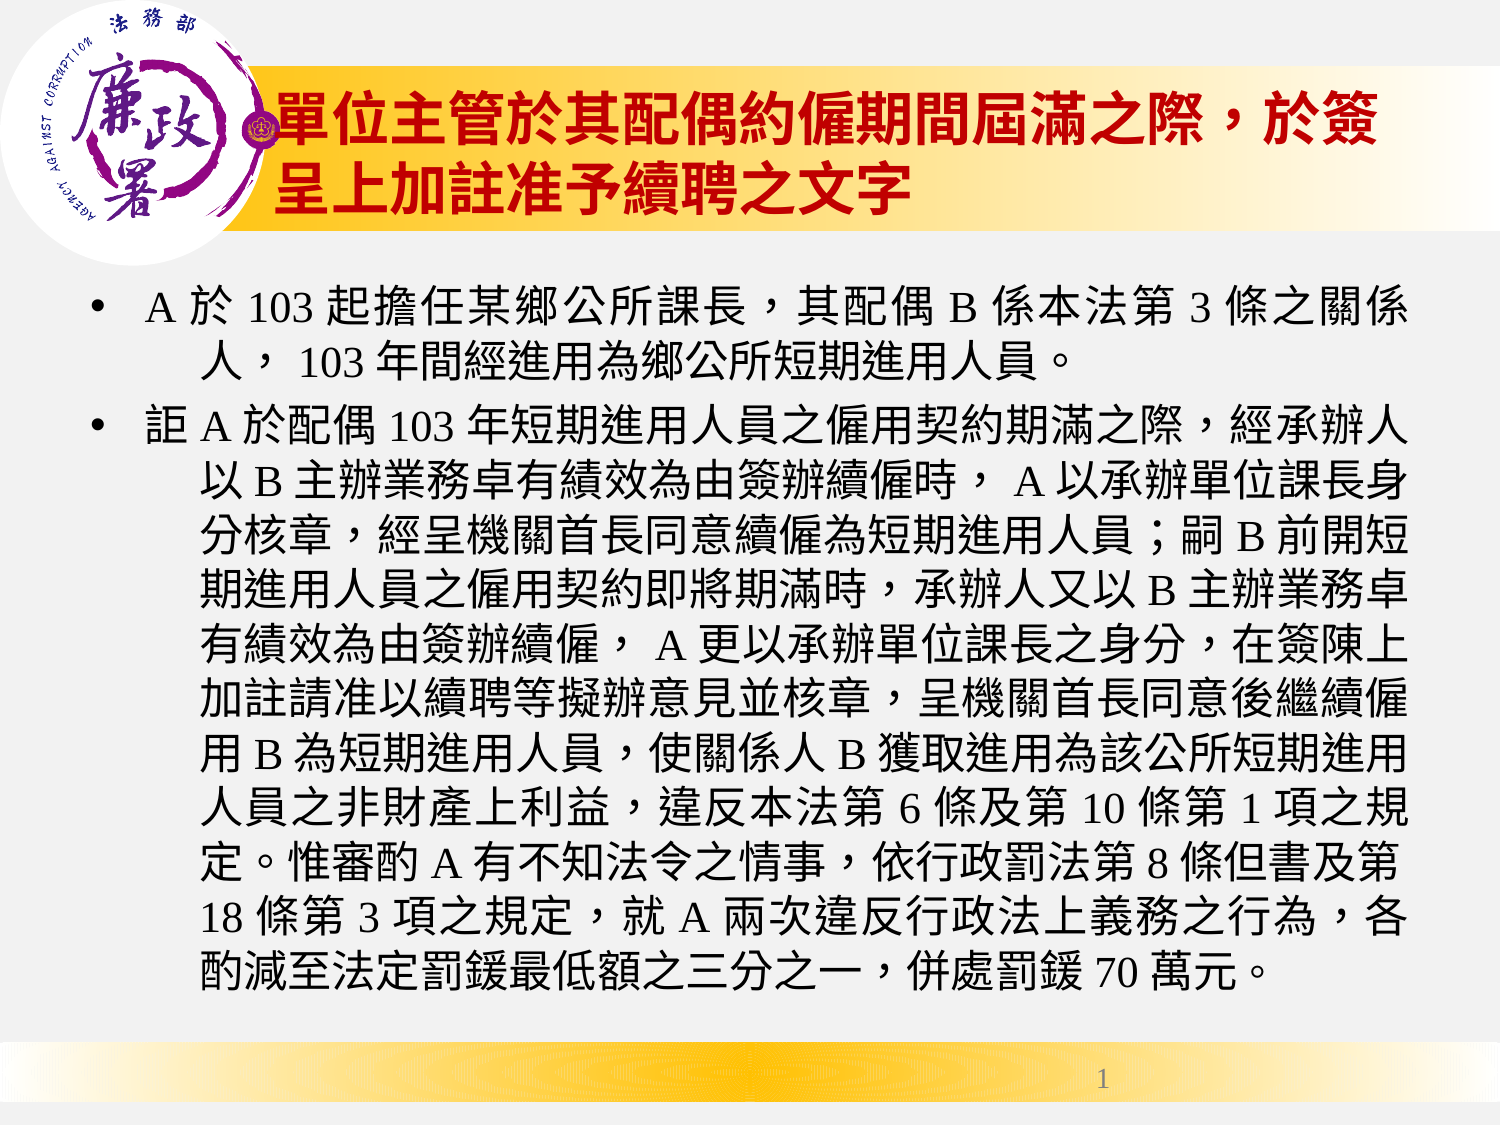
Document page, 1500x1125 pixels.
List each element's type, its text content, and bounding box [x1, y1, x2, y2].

list A於103起擔任某鄉公所課長，其配偶B係本法第3條之關係人，103年間經進用為鄉公所短期進用人員。 詎A於配偶103年短期進用人員之僱用契約期滿之際，經承辦人以B主辦業務卓有績效為由簽辦續僱時，A以承辦單位課長身分核章，經呈機關首長同意續僱為短期進用人員；嗣B前開短期進用人員之僱用契約即將期滿時，承辦人又以B主辦業務卓有績效為由簽辦續僱，A更以承辦單位課長之身分，在簽陳上加註請准以續聘等擬辦意見並核章，呈機關首長同意後繼續僱用B為短期進用人員，使關係人B獲取進用為該公所短期進用人員之非財產上利益，違反本法第6條及第10條第1項之規定。惟審酌A有不知法令之情事，依行政罰法第8條但書及第18條第3項之規定，就A兩次違反行政法上義務之行為，各酌減至法定罰鍰最低額之三分之一，併處罰鍰70萬元。 [75, 269, 1426, 1012]
text_box 1 [1080, 1046, 1431, 1107]
title 單位主管於其配偶約僱期間屆滿之際，於簽呈上加註准予續聘之文字 [257, 70, 1426, 235]
